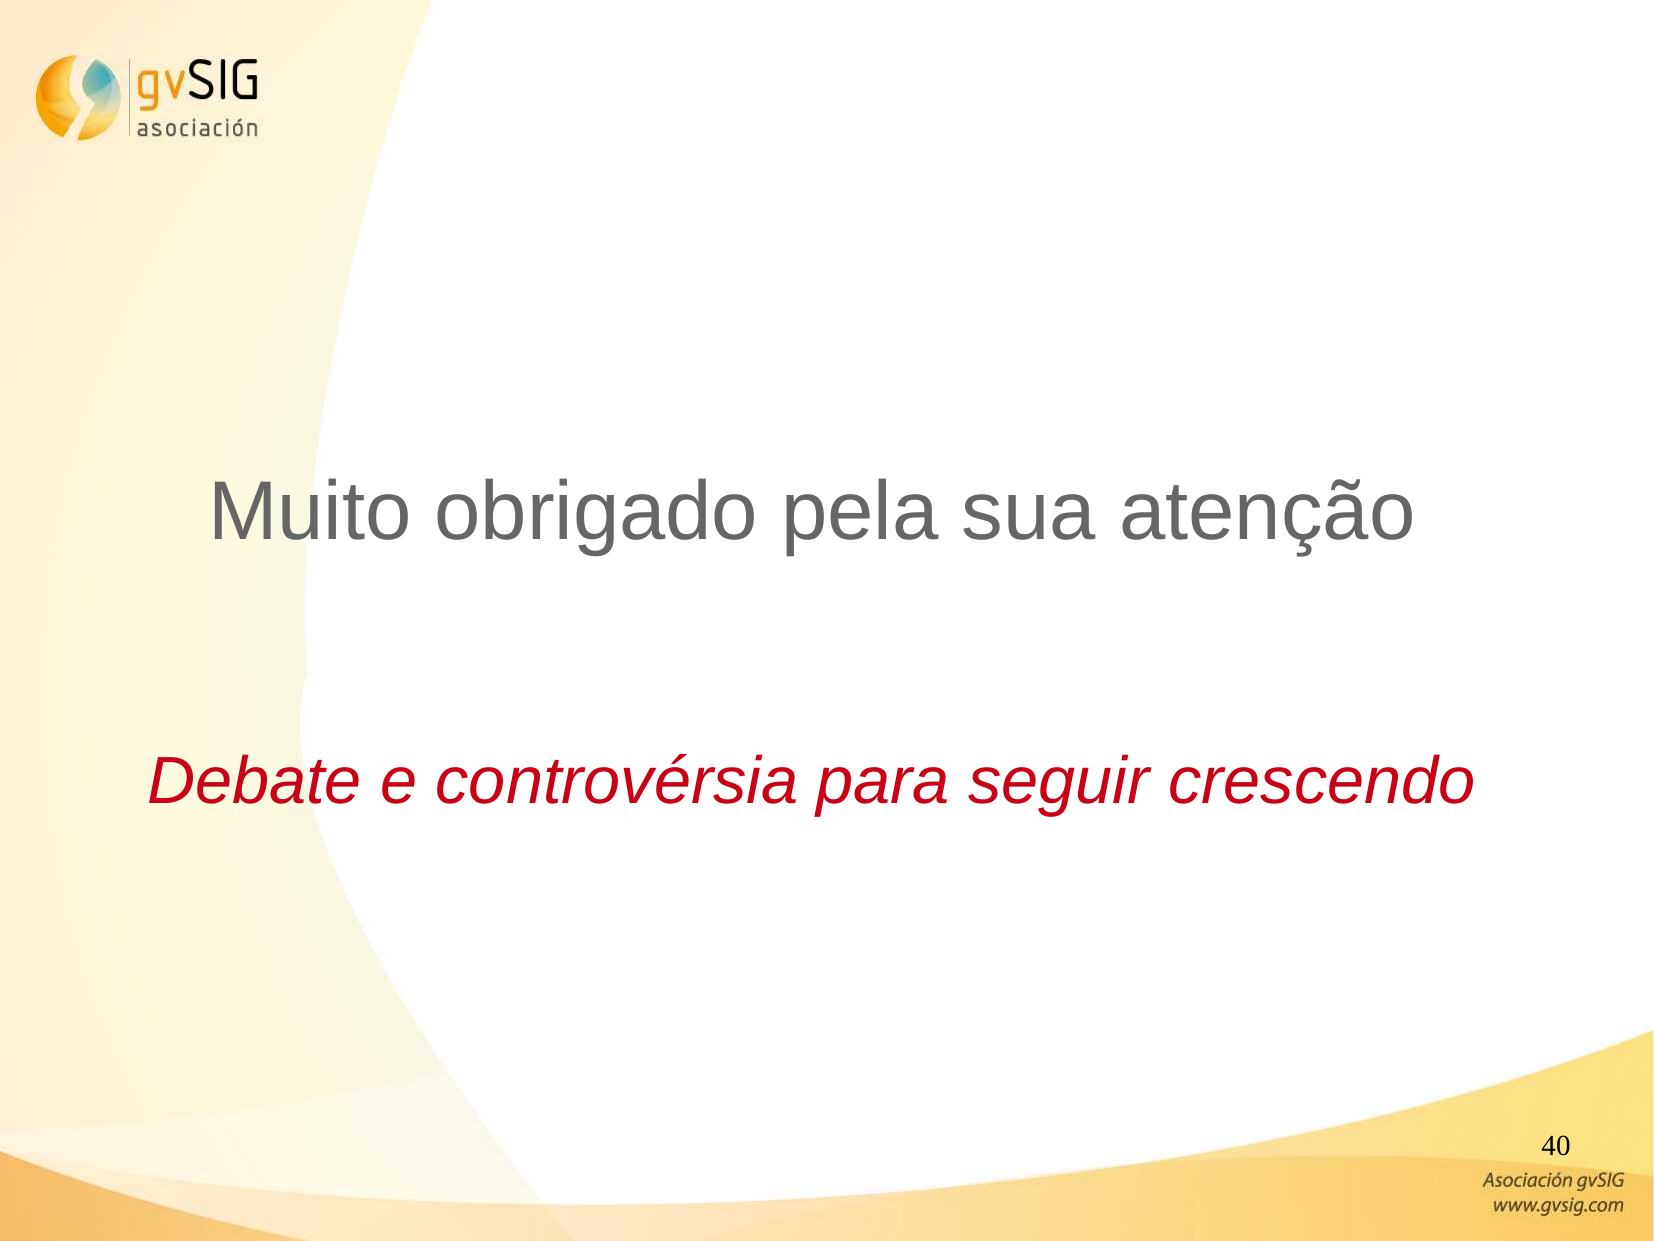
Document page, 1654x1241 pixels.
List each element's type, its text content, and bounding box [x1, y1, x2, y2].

text_box Muito obrigado pela sua atenção Debate e controvérsia para seguir crescendo [118, 330, 1506, 910]
picture [0, 0, 1654, 1241]
